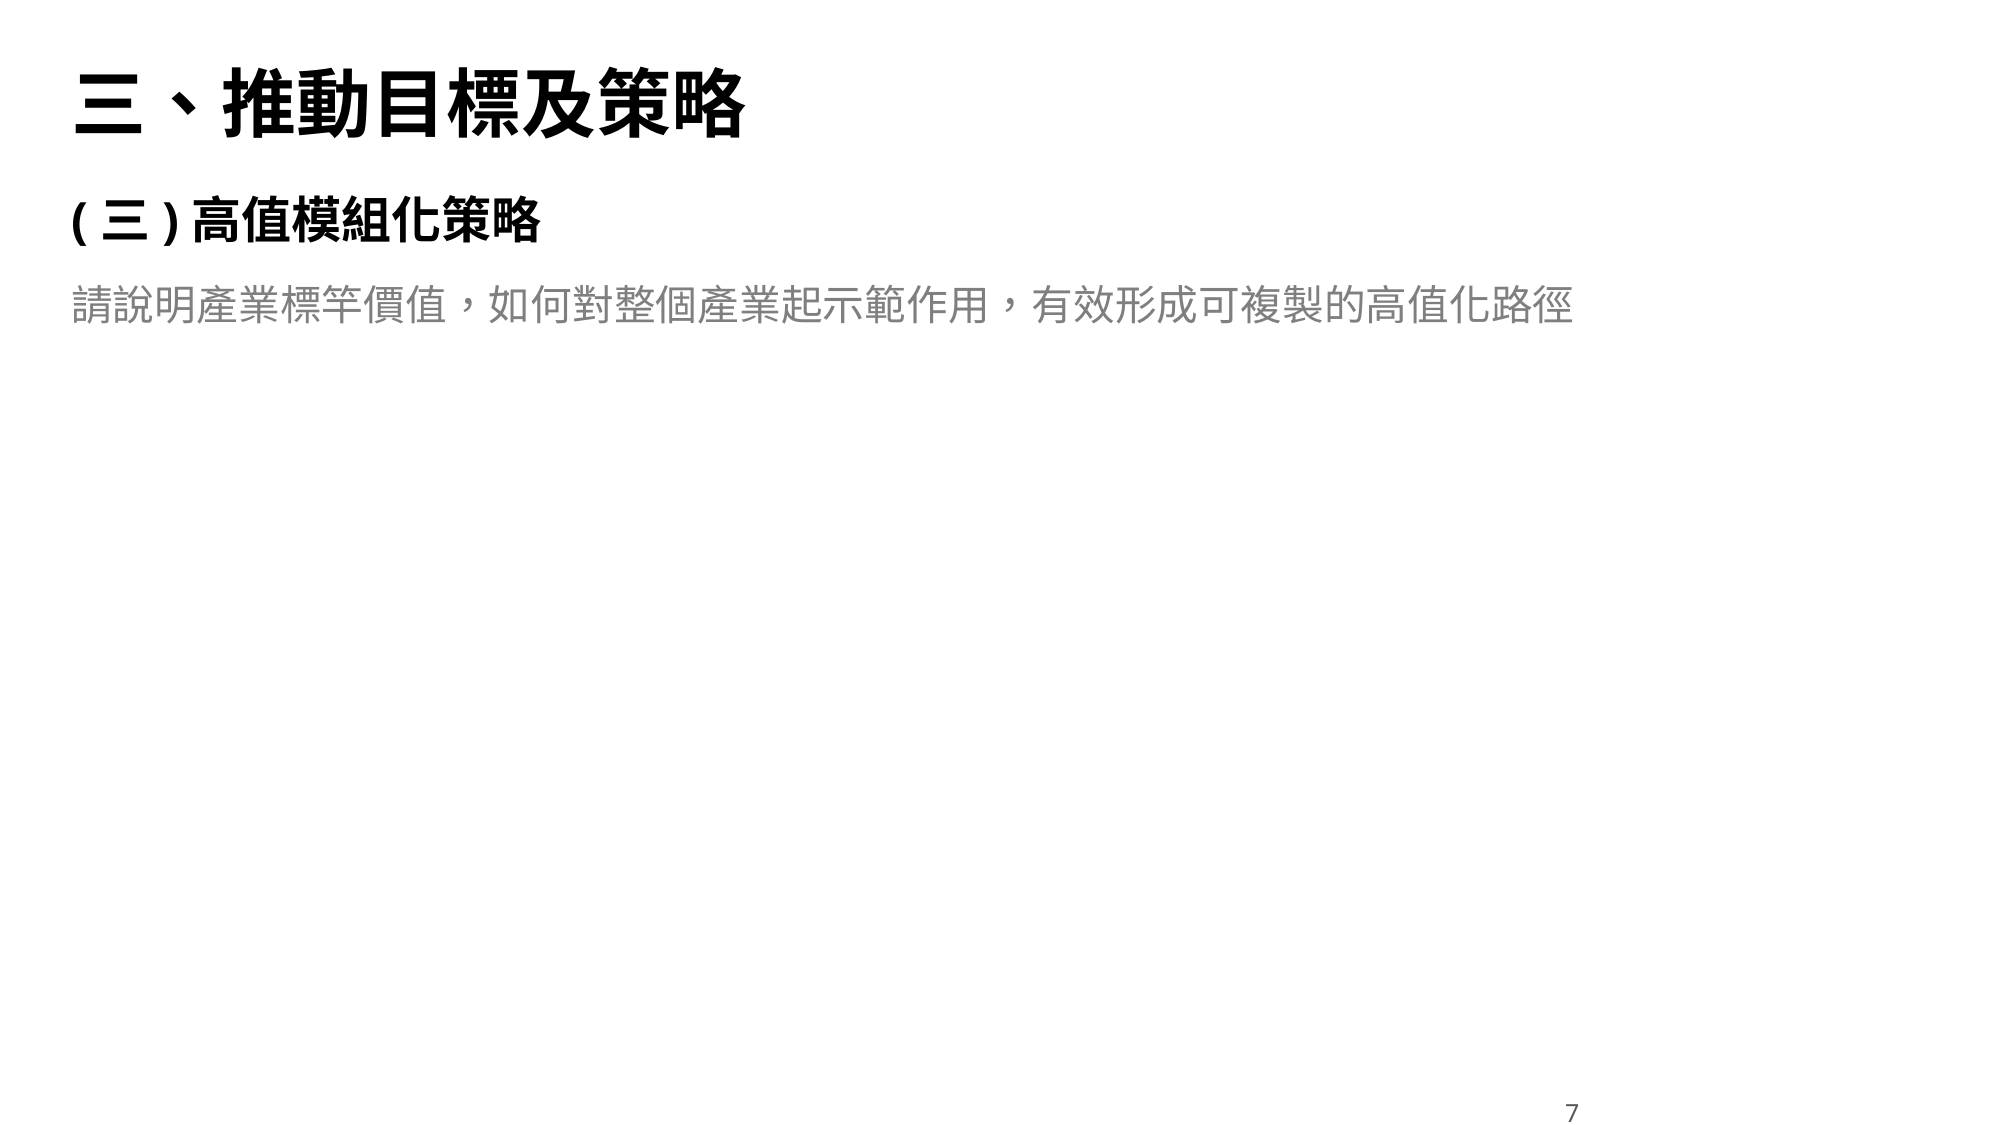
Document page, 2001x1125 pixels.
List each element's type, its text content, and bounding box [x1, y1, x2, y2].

text_box 請說明產業標竿價值，如何對整個產業起示範作用，有效形成可複製的高值化路徑 [56, 270, 1857, 337]
title 三、推動目標及策略 [56, 52, 1857, 162]
text_box (三)高值模組化策略 [56, 173, 742, 270]
text_box [1550, 1089, 2000, 1125]
